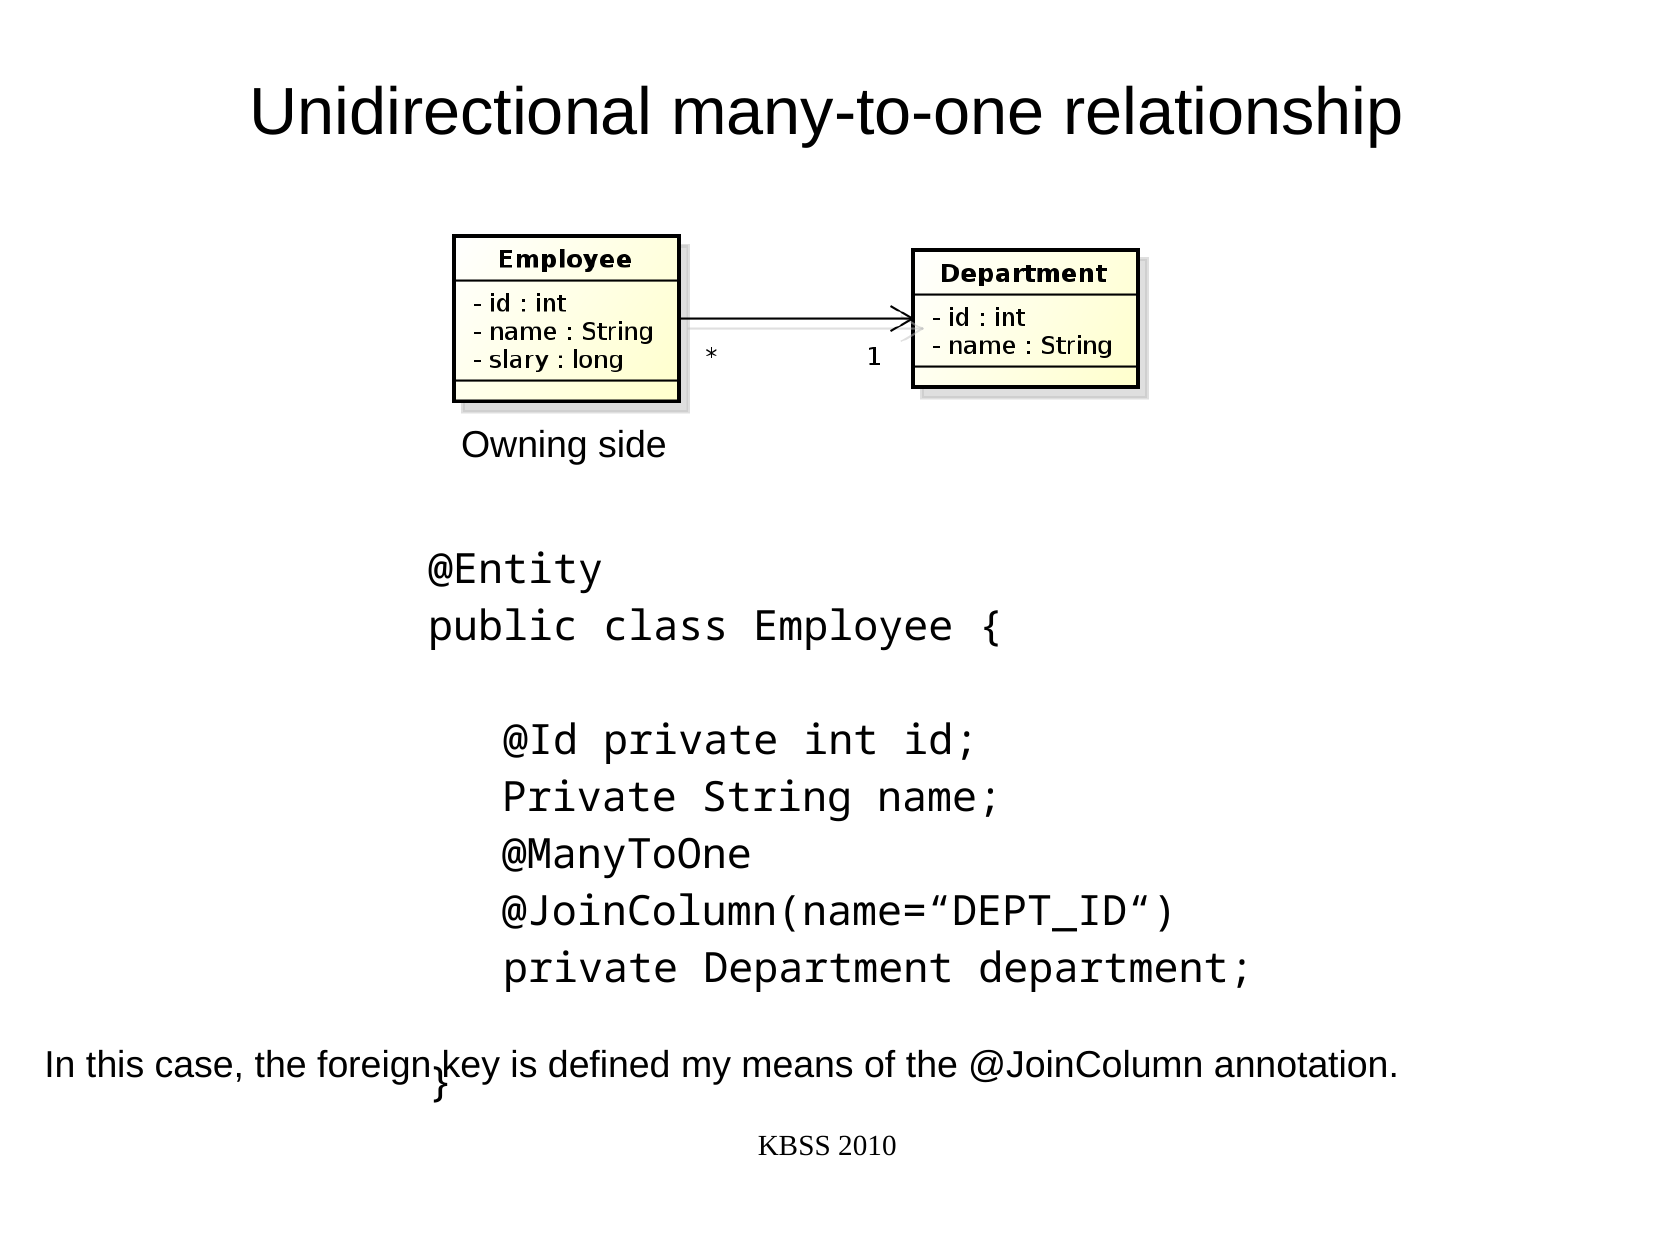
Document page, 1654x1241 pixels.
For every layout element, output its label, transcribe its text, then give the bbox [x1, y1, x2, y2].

text_box In this case, the foreign key is defined my means of the @JoinColumn annotation. [29, 1035, 1417, 1093]
text_box @Entity public class Employee { @Id private int id; Private String name; @ManyToOne @JoinColumn(name=“DEPT_ID“) private Department department; } [413, 531, 1138, 1035]
picture [442, 224, 1160, 414]
text_box Owning side [446, 416, 709, 474]
text_box @Entity public class Employee { @Id private int id; Private String name; @ManyToOne @JoinColumn(name=“DEPT_ID“) private Department department; } [413, 1093, 1138, 1105]
title Unidirectional many-to-one relationship [82, 15, 1571, 208]
